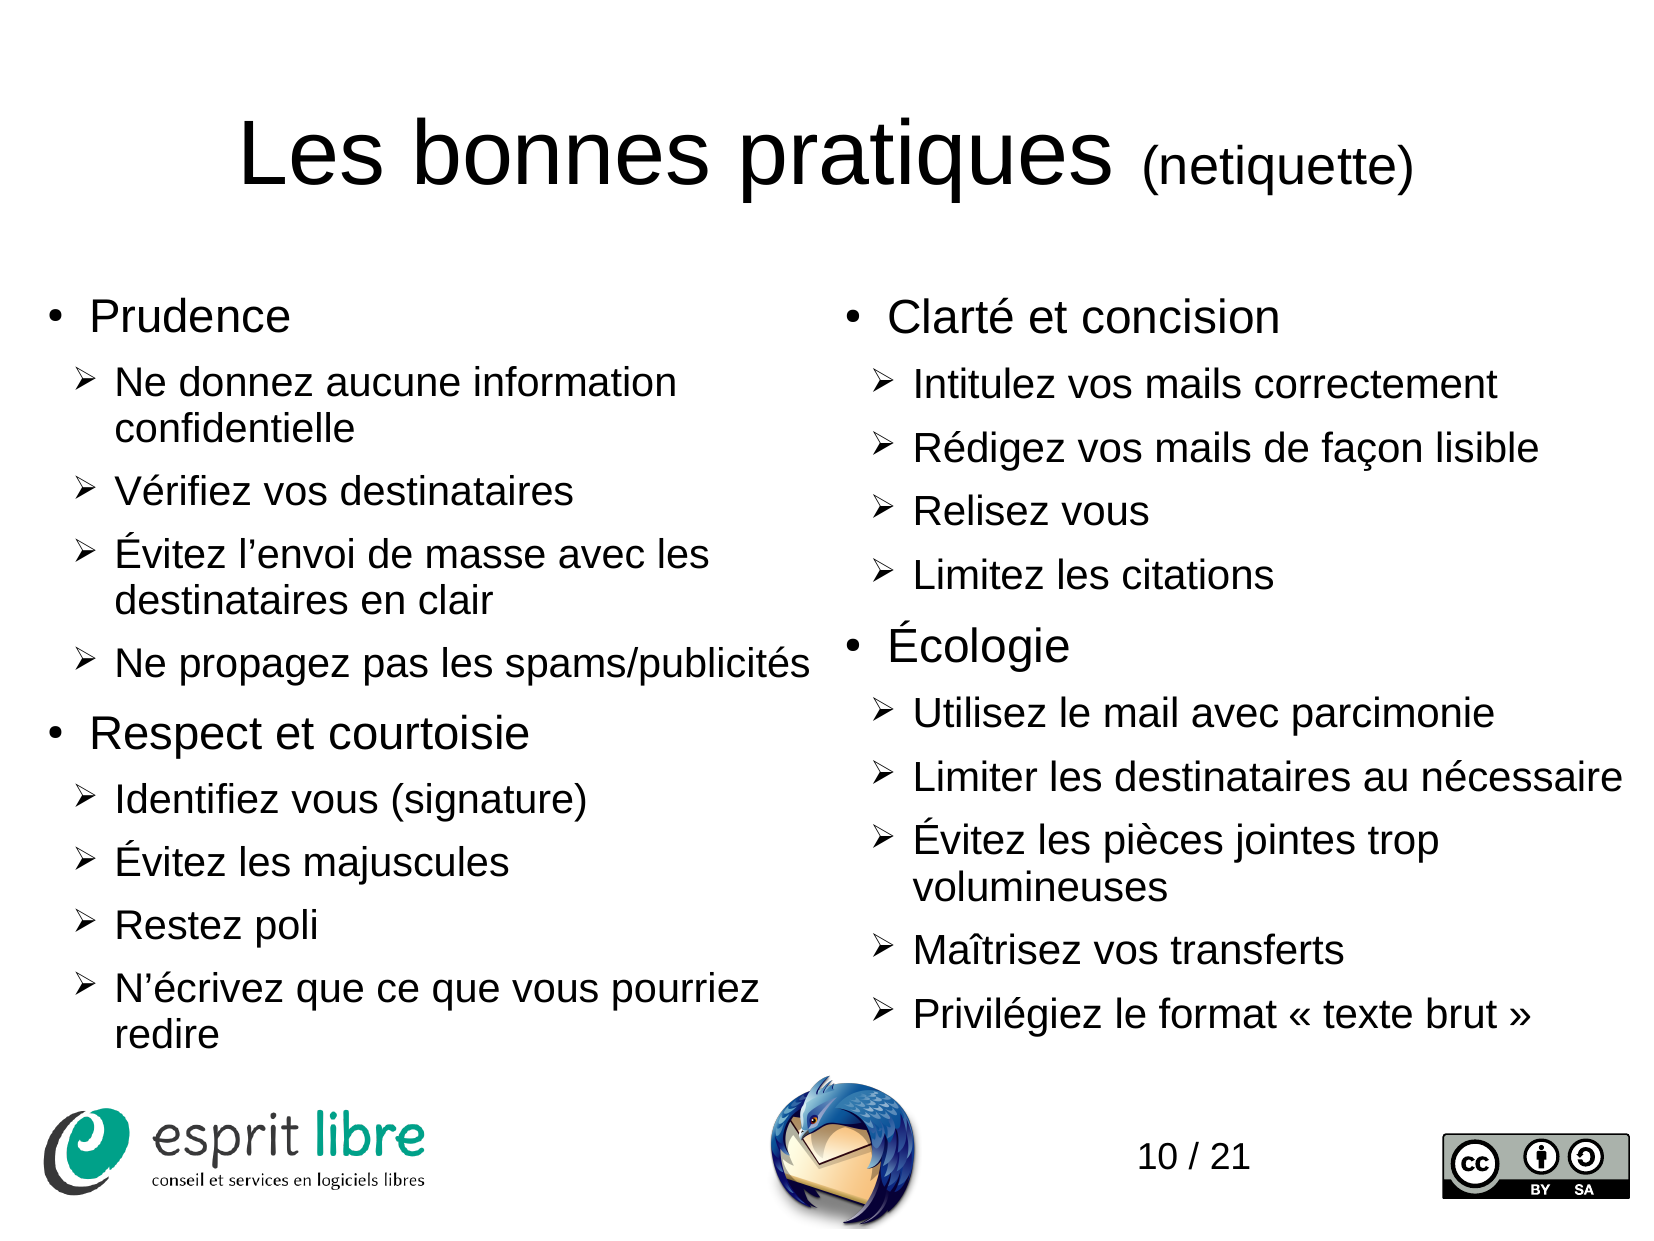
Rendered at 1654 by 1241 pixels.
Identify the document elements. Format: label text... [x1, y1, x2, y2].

title Les bonnes pratiques (netiquette) [82, 49, 1571, 257]
picture [767, 1074, 922, 1229]
list Prudence Ne donnez aucune information confidentielle Vérifiez vos destinataires Évitez l’envoi de masse avec les destinataires en clair Ne propagez pas les spams/publicités Respect et courtoisie Identifiez vous (signature) Évitez les majuscules Restez poli N’écrivez que ce que vous pourriez redire [47, 290, 827, 1075]
picture [0, 1009, 480, 1241]
list Clarté et concision Intitulez vos mails correctement Rédigez vos mails de façon lisible Relisez vous Limitez les citations Écologie Utilisez le mail avec parcimonie Limiter les destinataires au nécessaire Évitez les pièces jointes trop volumineuses Maîtrisez vos transferts Privilégiez le format « texte brut » [844, 290, 1625, 1075]
